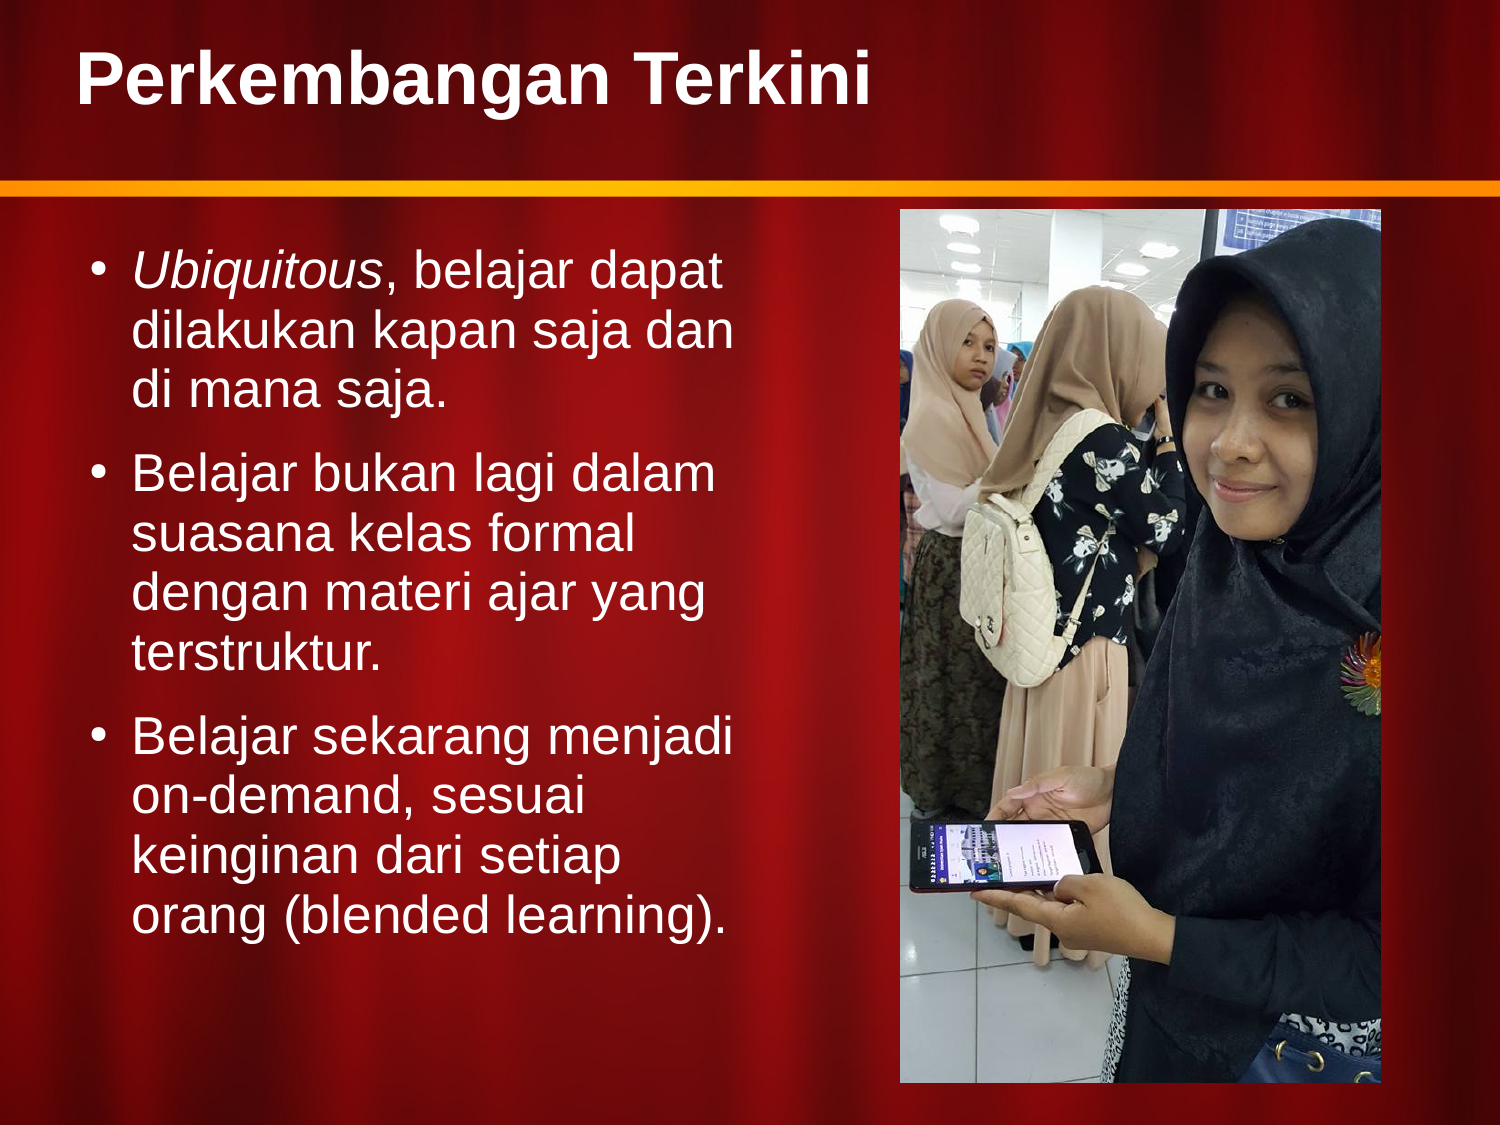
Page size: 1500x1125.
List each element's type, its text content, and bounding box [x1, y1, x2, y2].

list Ubiquitous, belajar dapat dilakukan kapan saja dan di mana saja. Belajar bukan lagi dalam suasana kelas formal dengan materi ajar yang terstruktur. Belajar sekarang menjadi on-demand, sesuai keinginan dari setiap orang (blended learning). [75, 239, 738, 1006]
title Perkembangan Terkini [75, 31, 1425, 127]
picture [0, 0, 1500, 1125]
